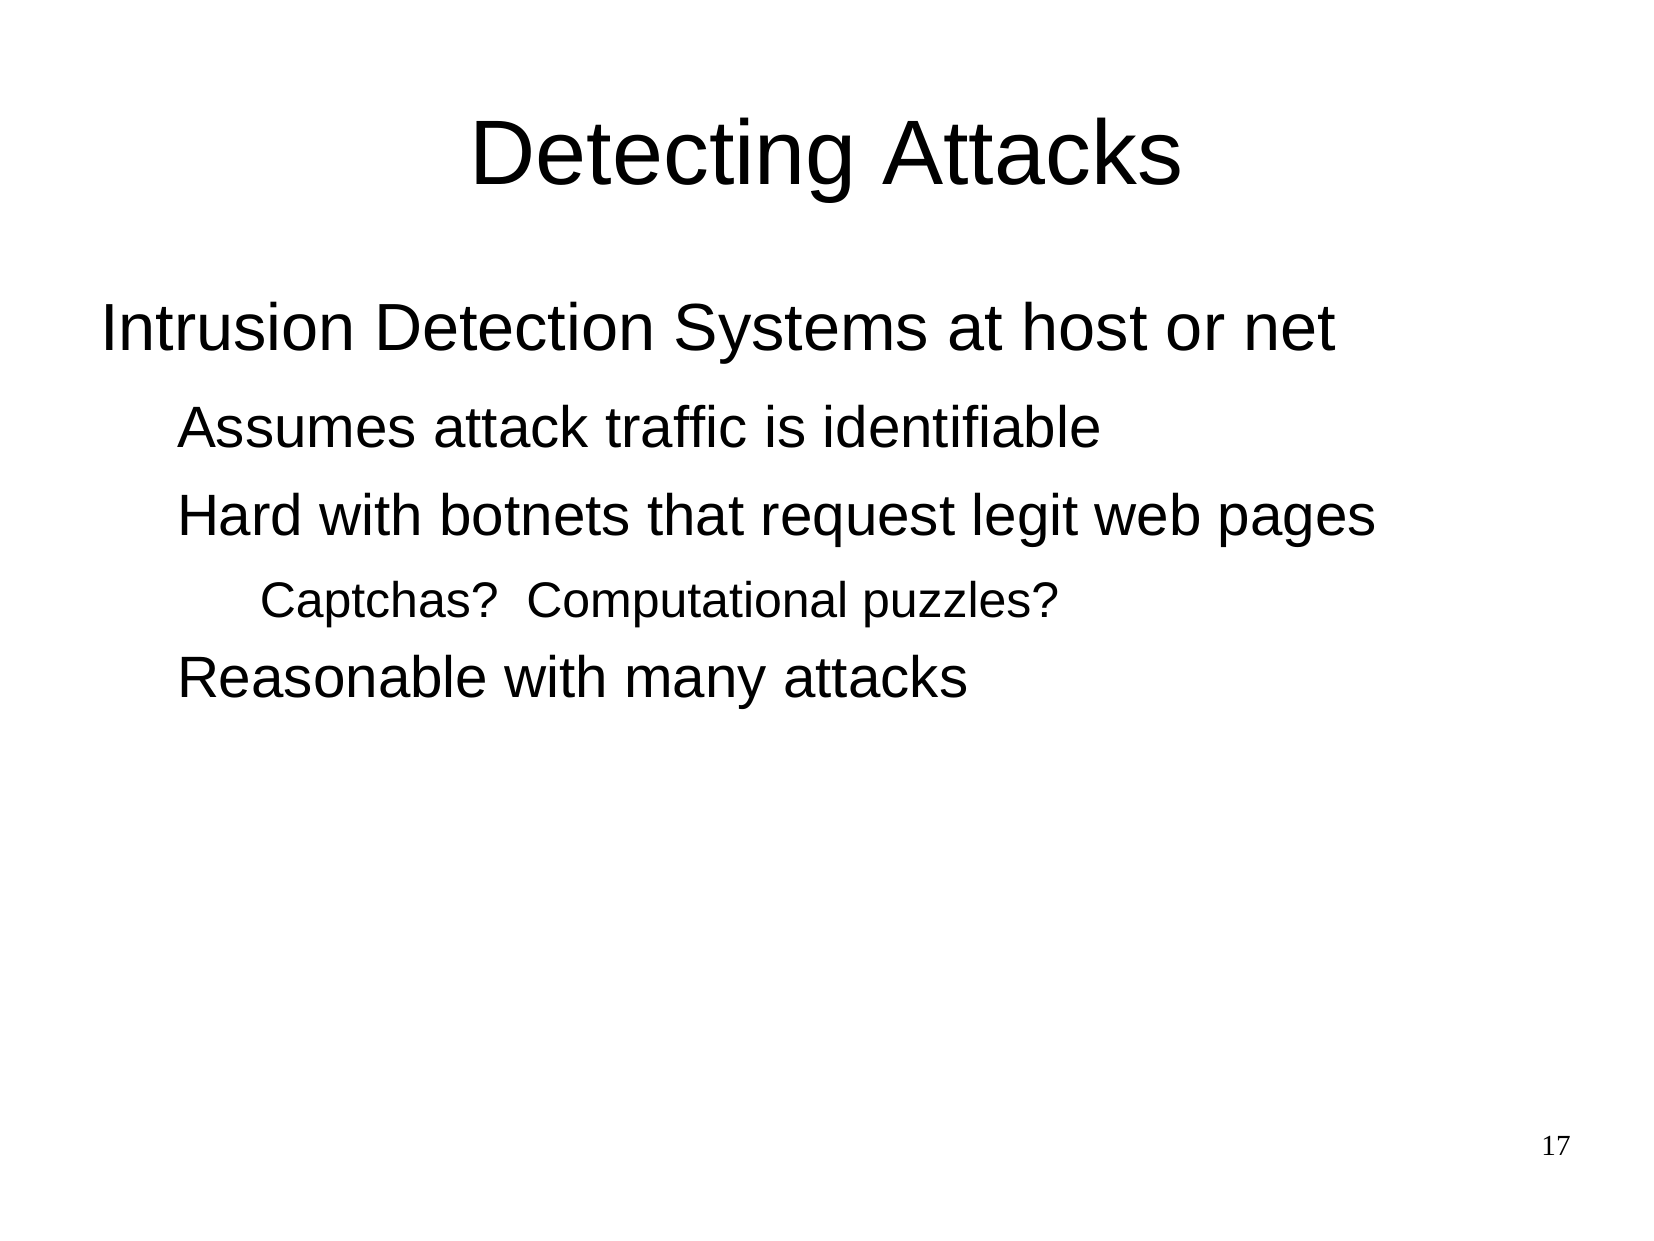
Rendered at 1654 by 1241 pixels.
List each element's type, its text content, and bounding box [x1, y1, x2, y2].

list Intrusion Detection Systems at host or net Assumes attack traffic is identifiable Hard with botnets that request legit web pages Captchas? Computational puzzles? Reasonable with many attacks [82, 290, 1571, 1094]
title Detecting Attacks [82, 56, 1571, 250]
